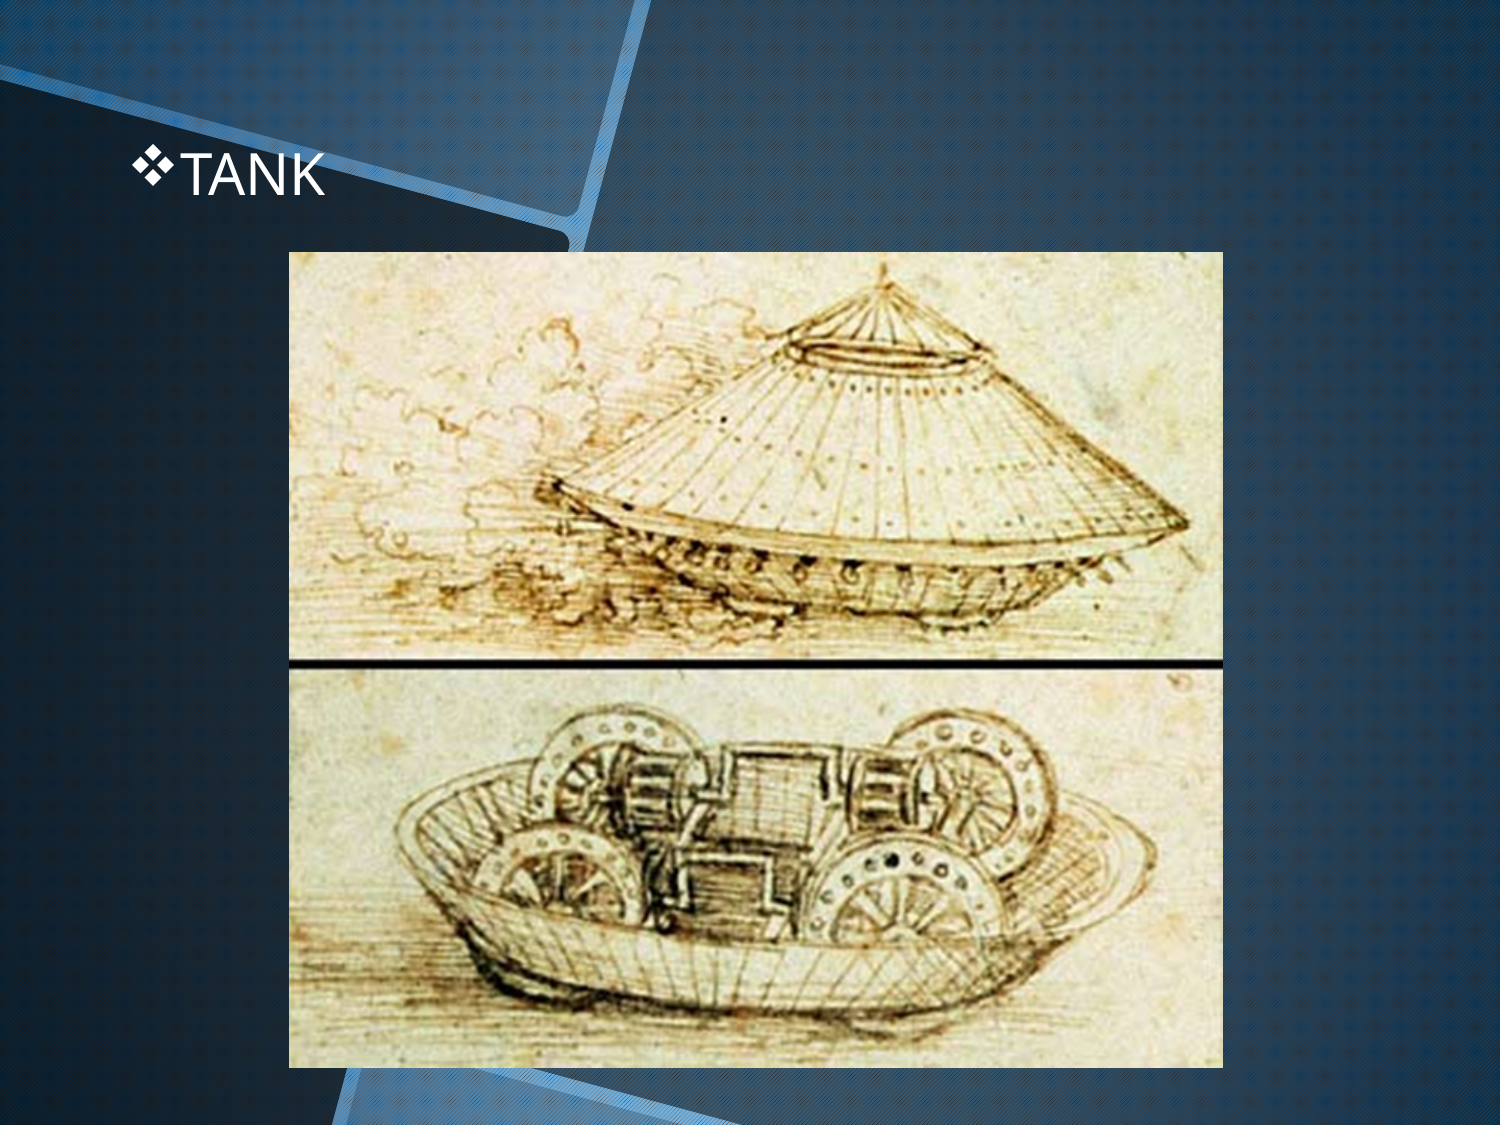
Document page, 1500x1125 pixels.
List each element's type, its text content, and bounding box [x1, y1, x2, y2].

picture [289, 252, 1223, 1068]
text_box TANK [112, 130, 951, 285]
